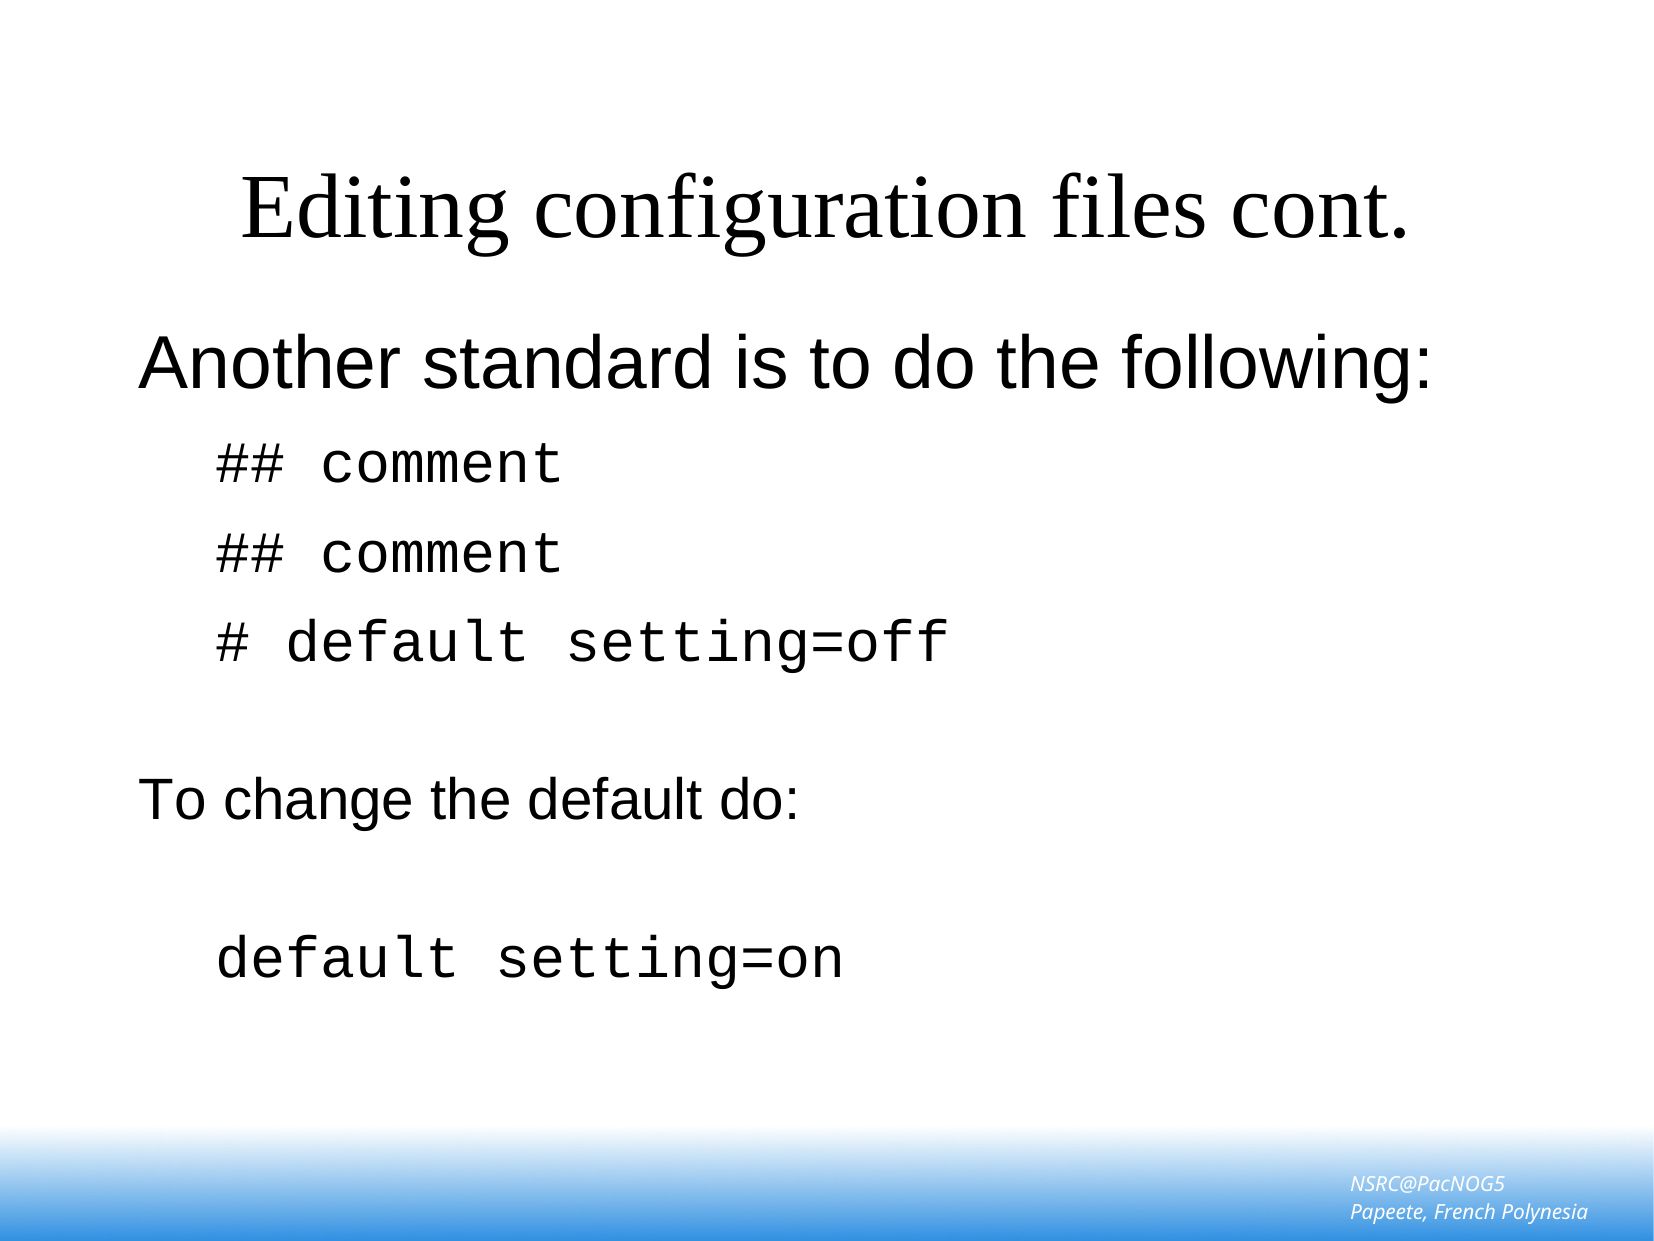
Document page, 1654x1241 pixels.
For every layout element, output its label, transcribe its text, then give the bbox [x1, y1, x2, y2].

picture [0, 1124, 1654, 1241]
title Editing configuration files cont. [121, 102, 1534, 311]
list Another standard is to do the following: ## comment ## comment # default setting=off To change the default do: default setting=on [121, 327, 1534, 1117]
